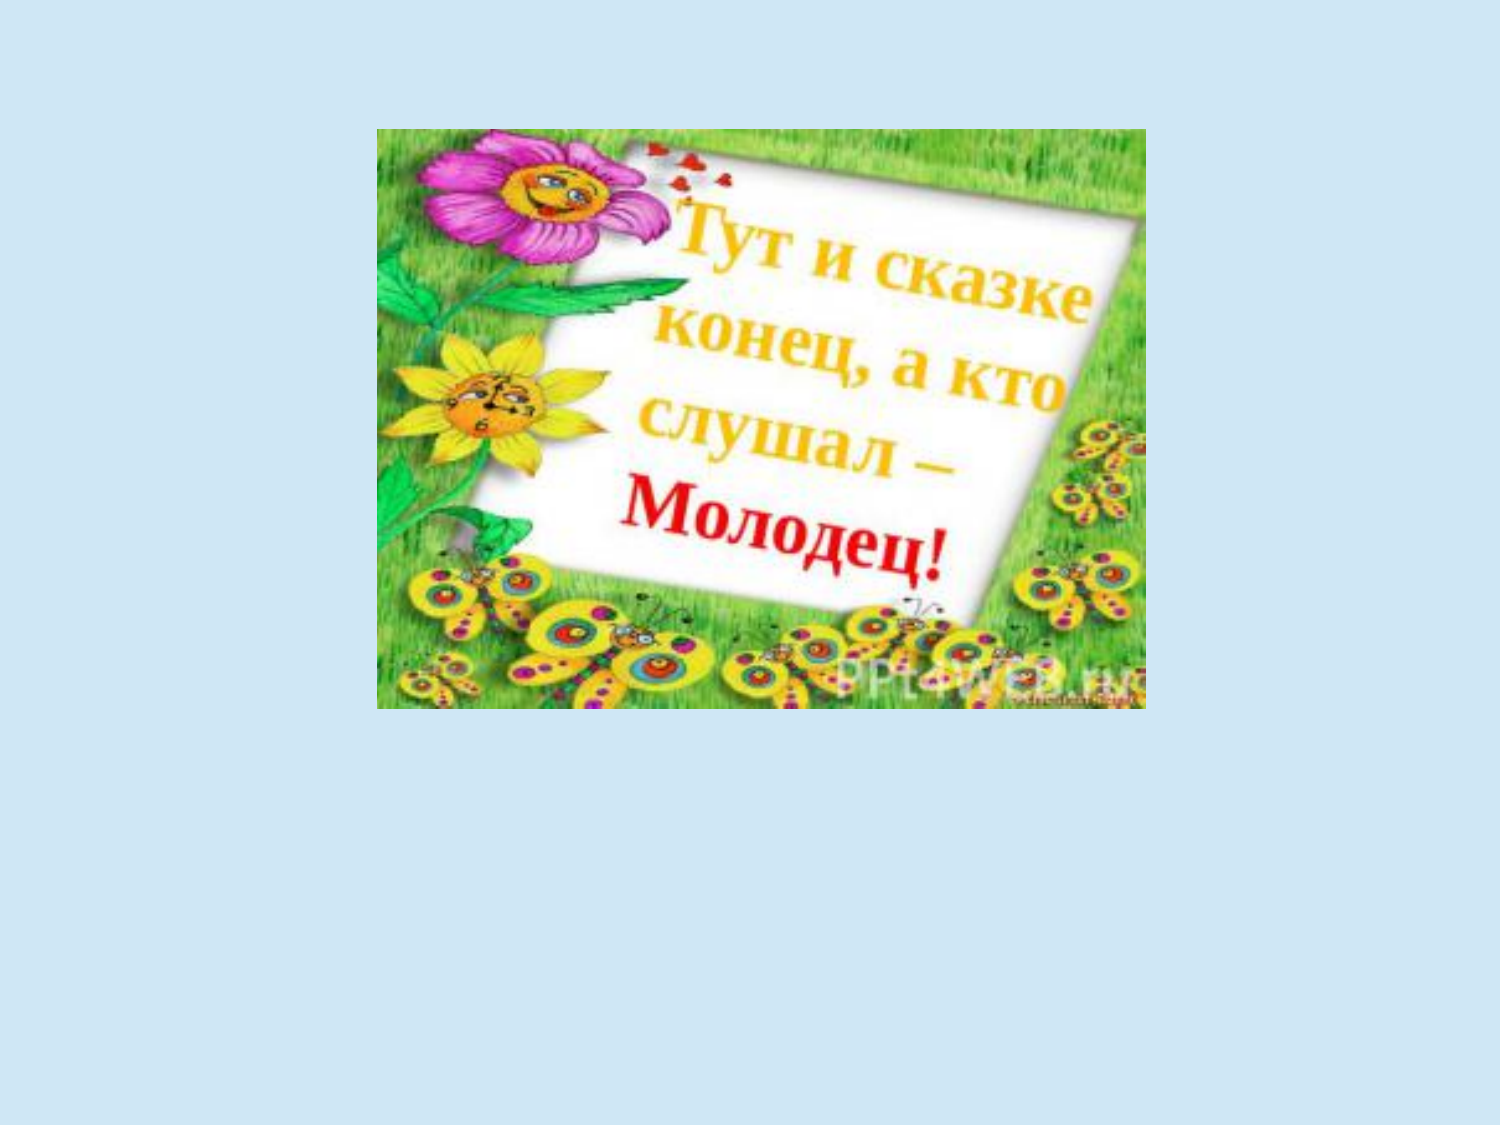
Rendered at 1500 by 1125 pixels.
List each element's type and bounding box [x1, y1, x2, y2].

picture [377, 129, 1146, 709]
